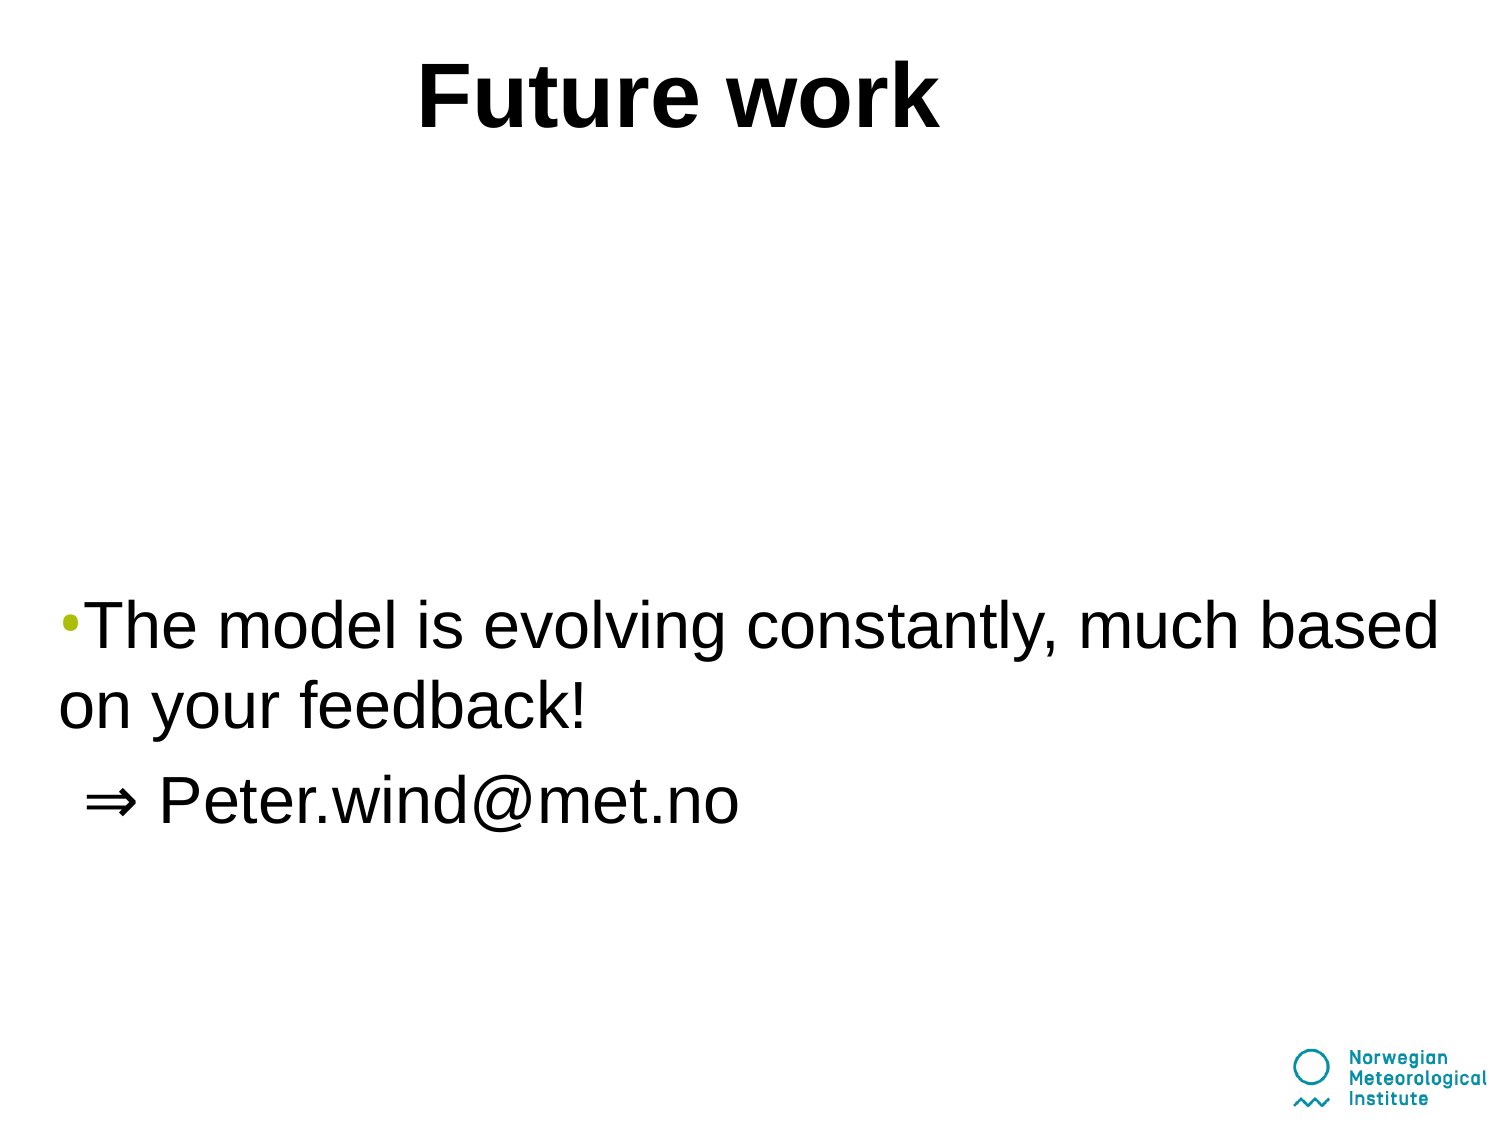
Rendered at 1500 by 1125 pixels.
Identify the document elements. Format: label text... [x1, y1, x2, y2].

title Future work [113, 35, 1270, 256]
list The model is evolving constantly, much based on your feedback! ⇒ Peter.wind@met.no [59, 265, 1477, 1093]
picture [1281, 1035, 1495, 1118]
